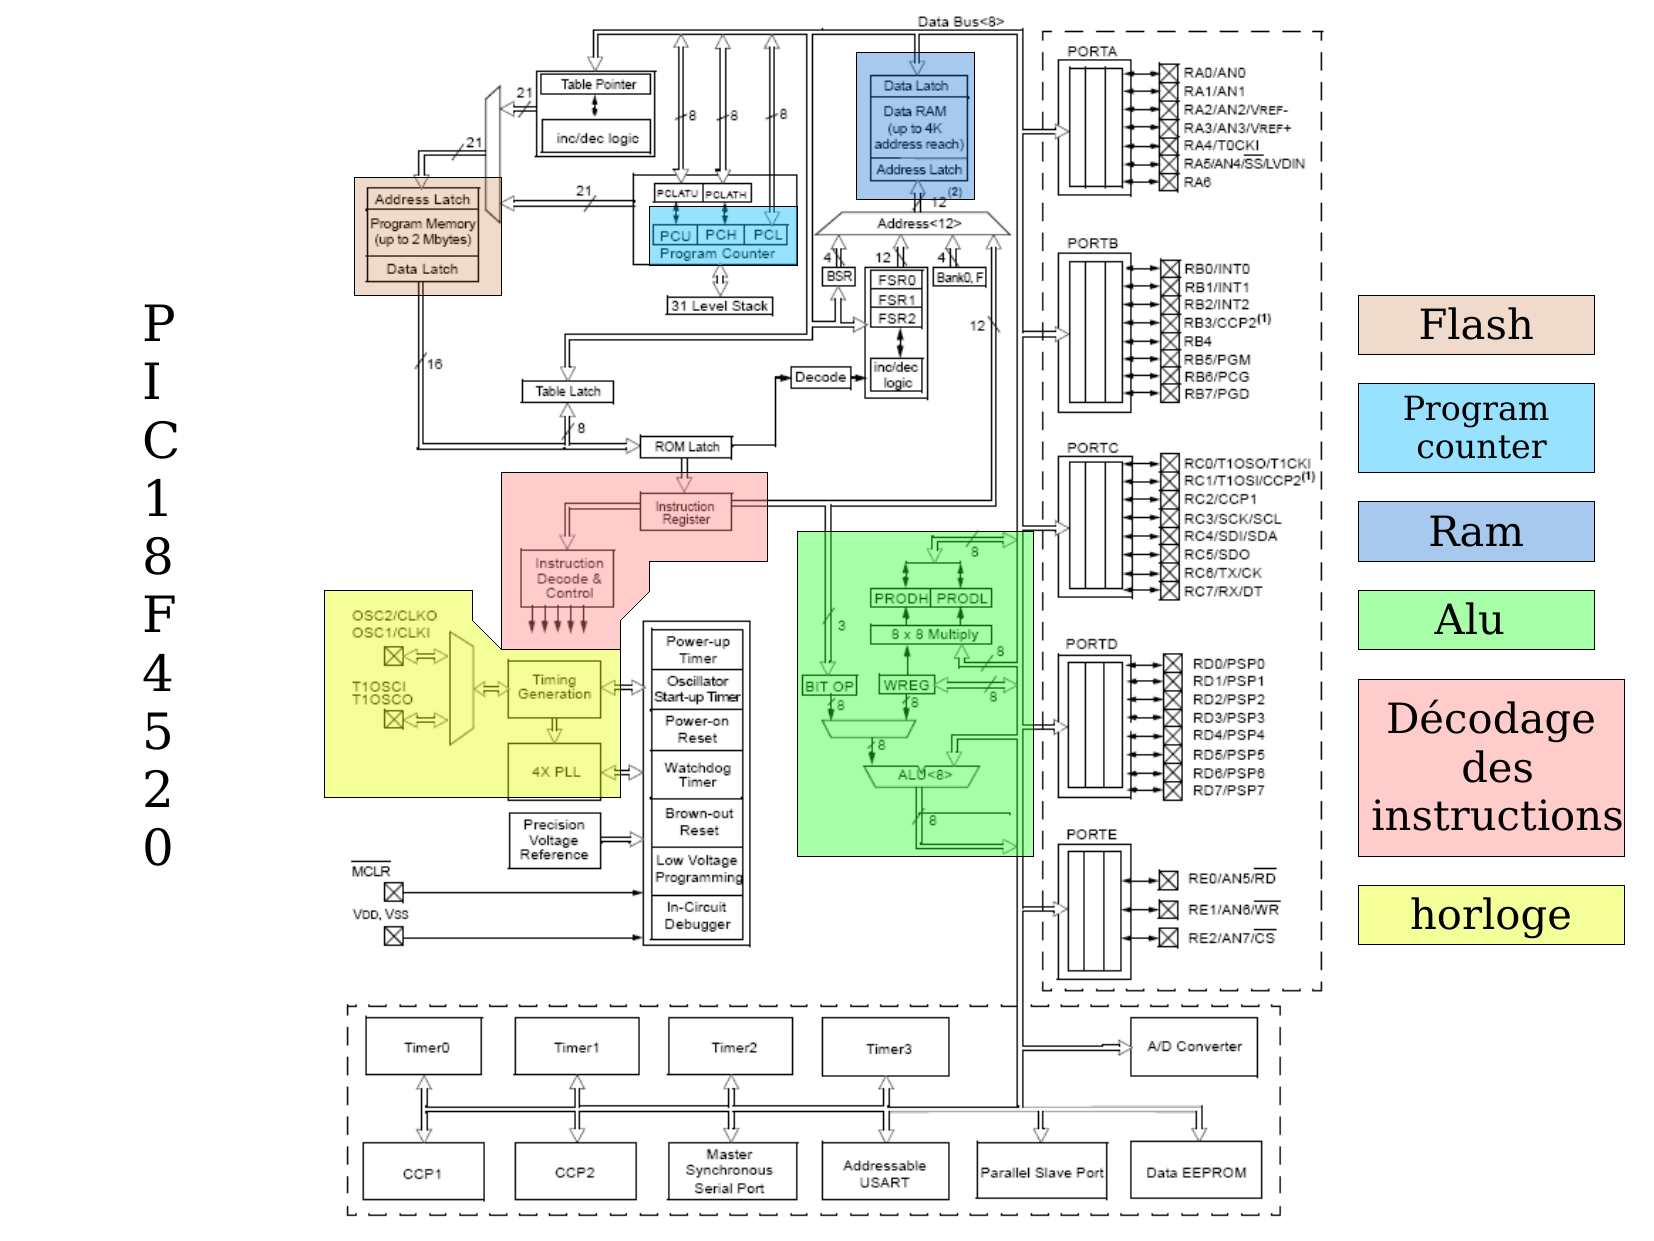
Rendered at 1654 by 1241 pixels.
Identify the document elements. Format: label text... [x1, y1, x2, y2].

text_box [324, 472, 768, 798]
text_box horloge [1358, 885, 1625, 945]
text_box [797, 531, 1034, 857]
picture [340, 4, 1328, 1241]
text_box Ram [1358, 501, 1595, 562]
text_box Flash [1358, 295, 1595, 355]
text_box [354, 177, 502, 296]
text_box P I C 1 8 F 4 5 2 0 [142, 295, 181, 878]
text_box Alu [1358, 590, 1595, 650]
text_box [856, 52, 975, 200]
text_box [649, 206, 798, 266]
text_box Décodage des instructions [1358, 679, 1625, 857]
text_box Program counter [1358, 383, 1595, 473]
